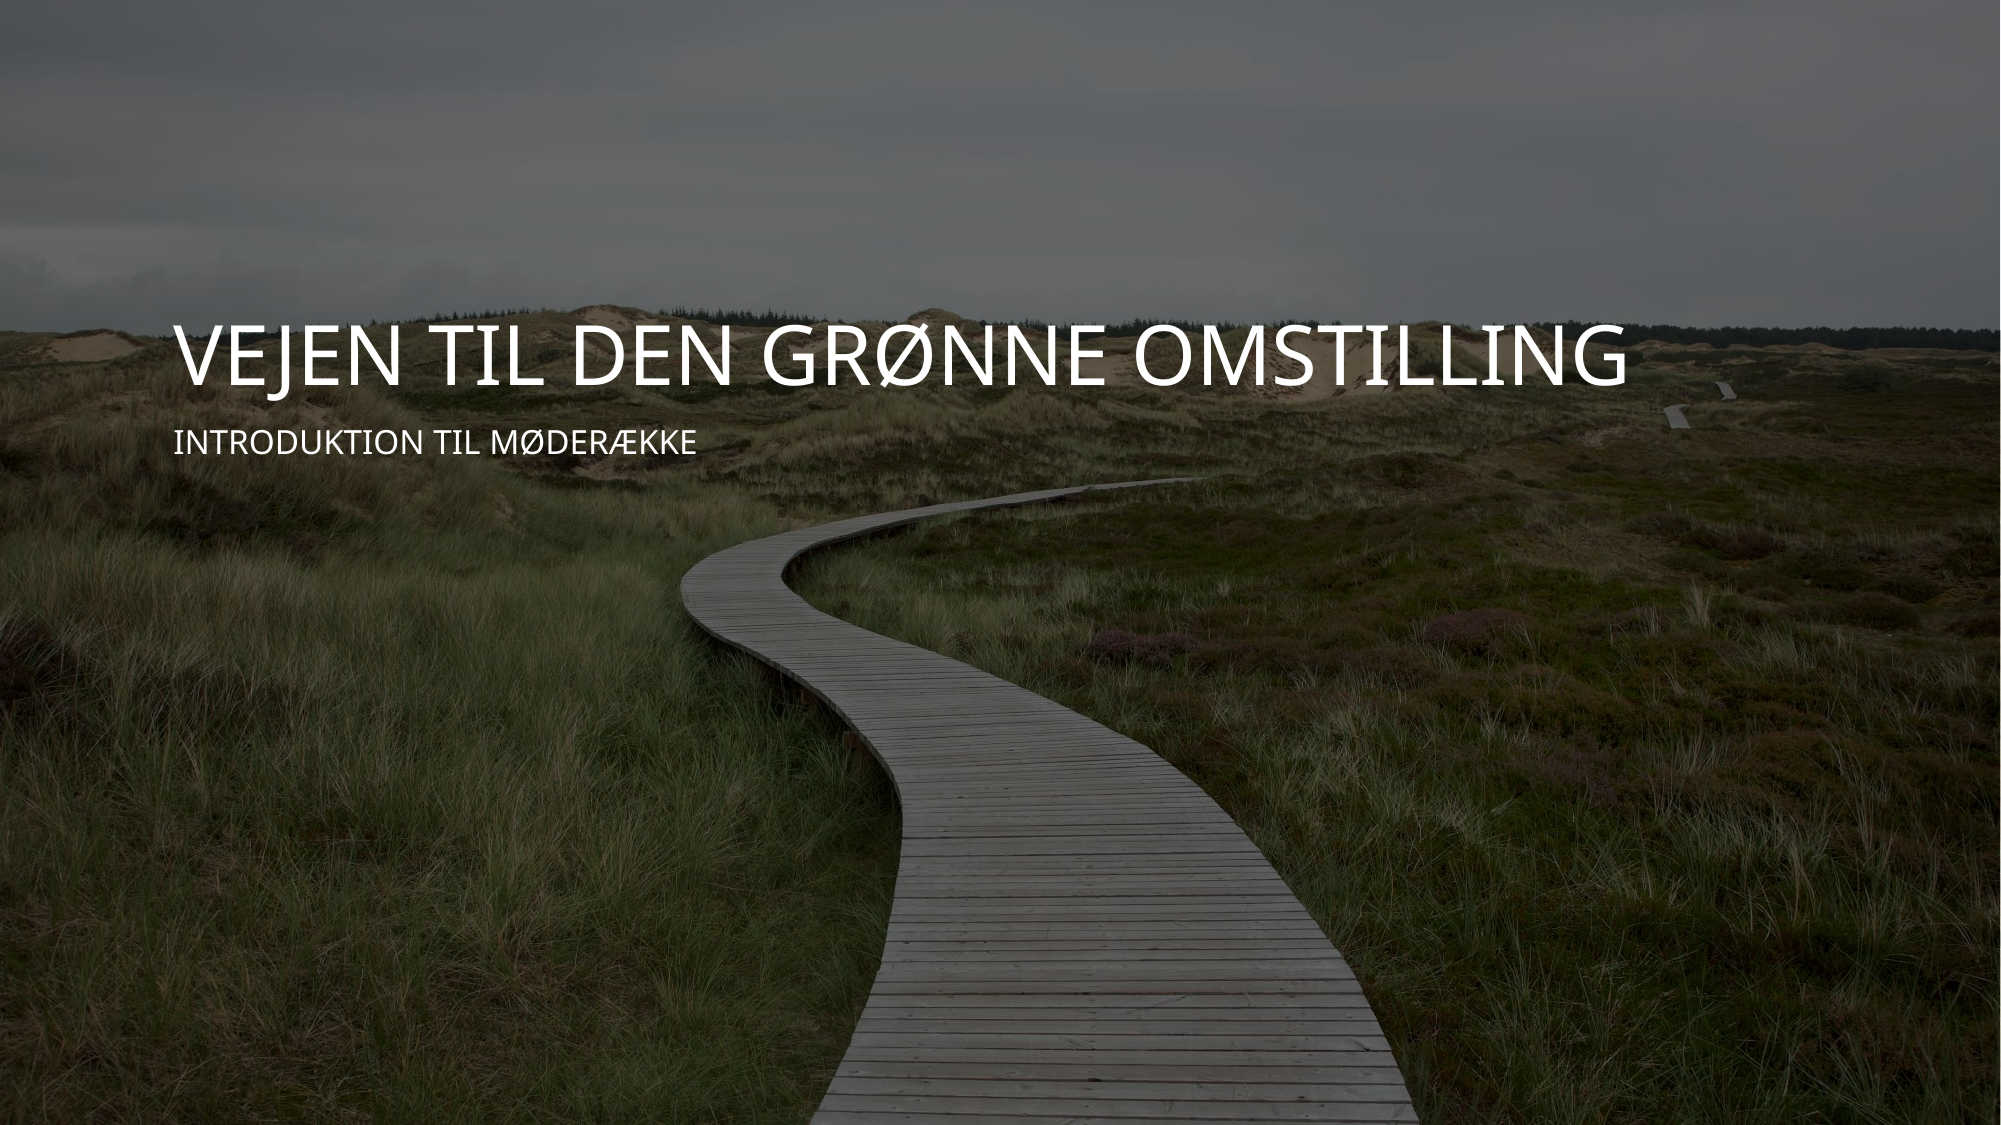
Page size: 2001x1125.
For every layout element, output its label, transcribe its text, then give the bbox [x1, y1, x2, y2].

title Vejen til den grønne omstilling [158, 167, 1836, 409]
subtitle Introduktion til møderække [158, 409, 1836, 507]
picture [0, 0, 2000, 1125]
